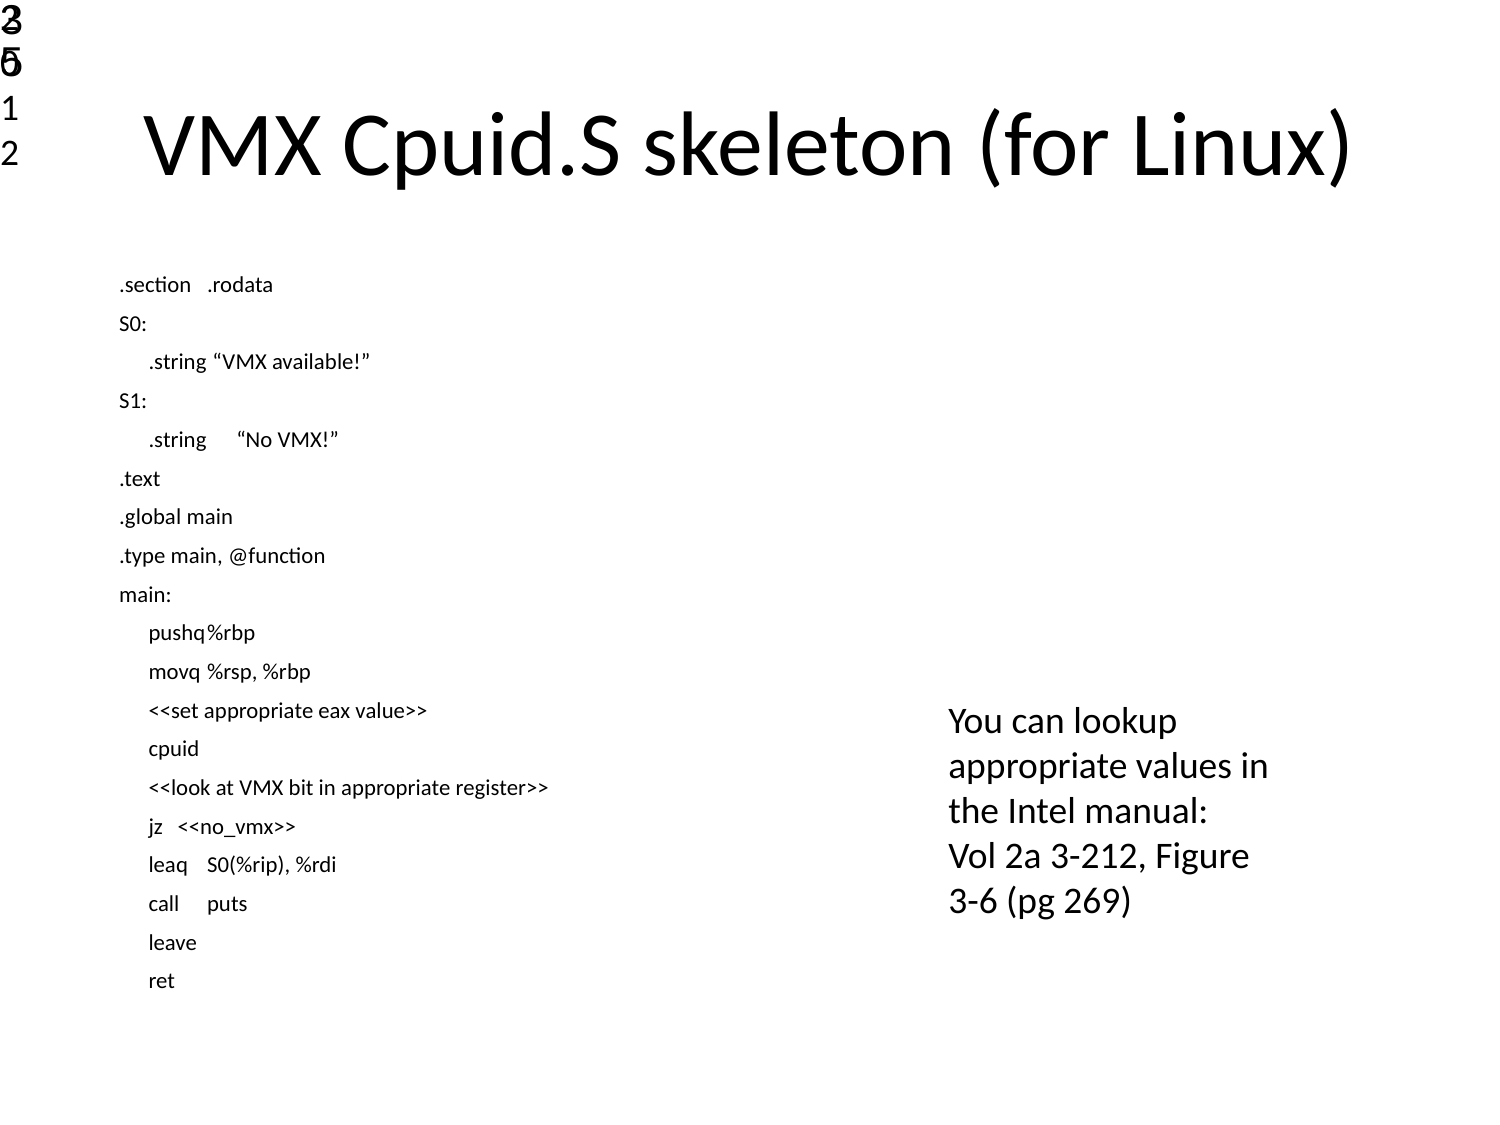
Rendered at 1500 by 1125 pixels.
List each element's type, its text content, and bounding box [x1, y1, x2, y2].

title VMX Cpuid.S skeleton (for Linux) [75, 45, 1425, 233]
text_box You can lookup appropriate values in the Intel manual: Vol 2a 3-212, Figure 3-6 (pg 269) [933, 688, 1302, 974]
list .section .rodata S0: .string “VMX available!” S1: .string “No VMX!” .text .global main .type main, @function main: pushq %rbp movq %rsp, %rbp <<set appropriate eax value>> cpuid <<look at VMX bit in appropriate register>> jz <<no_vmx>> leaq S0(%rip), %rdi call puts leave ret [75, 262, 783, 1005]
